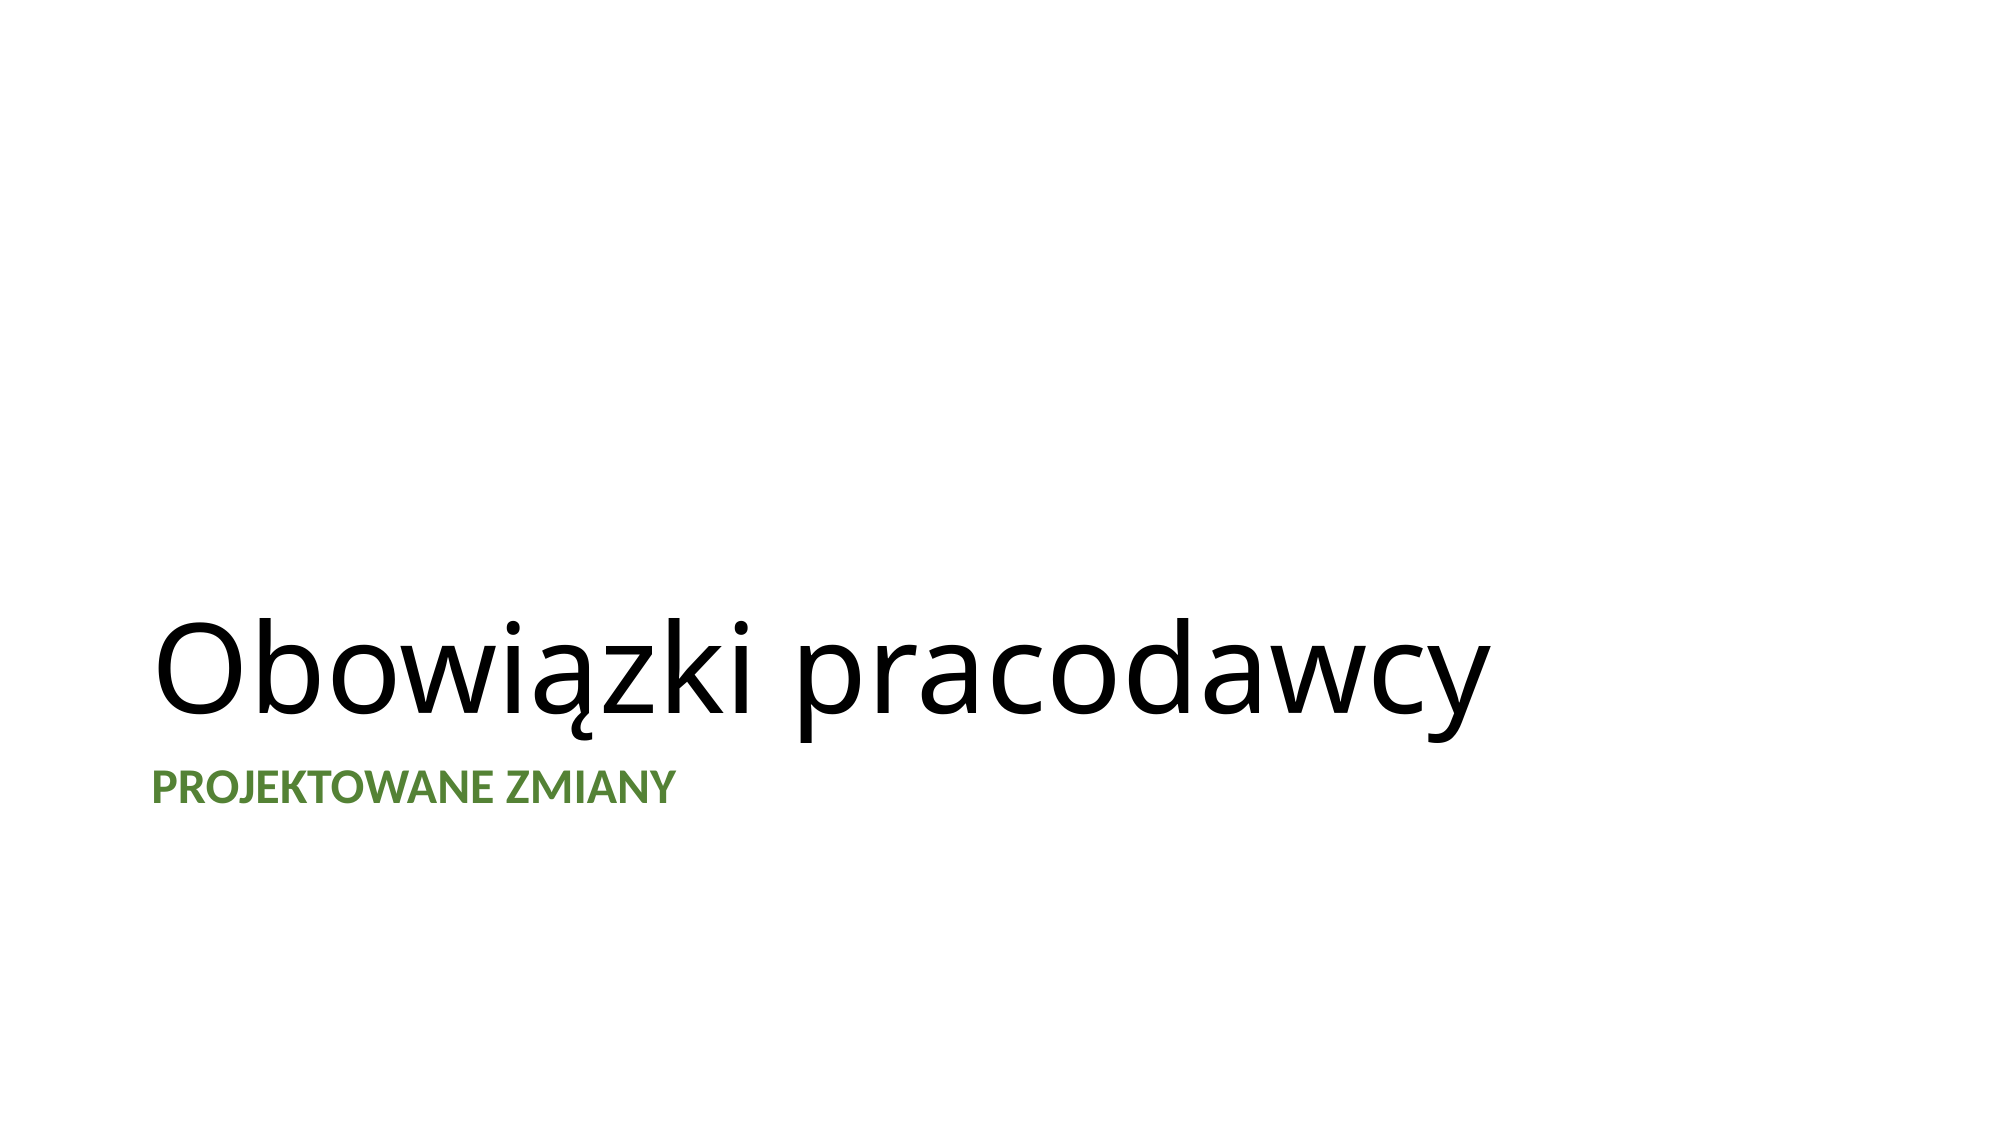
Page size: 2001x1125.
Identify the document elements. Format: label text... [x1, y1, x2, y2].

title Obowiązki pracodawcy [136, 280, 1862, 749]
list PROJEKTOWANE ZMIANY [136, 752, 1862, 999]
